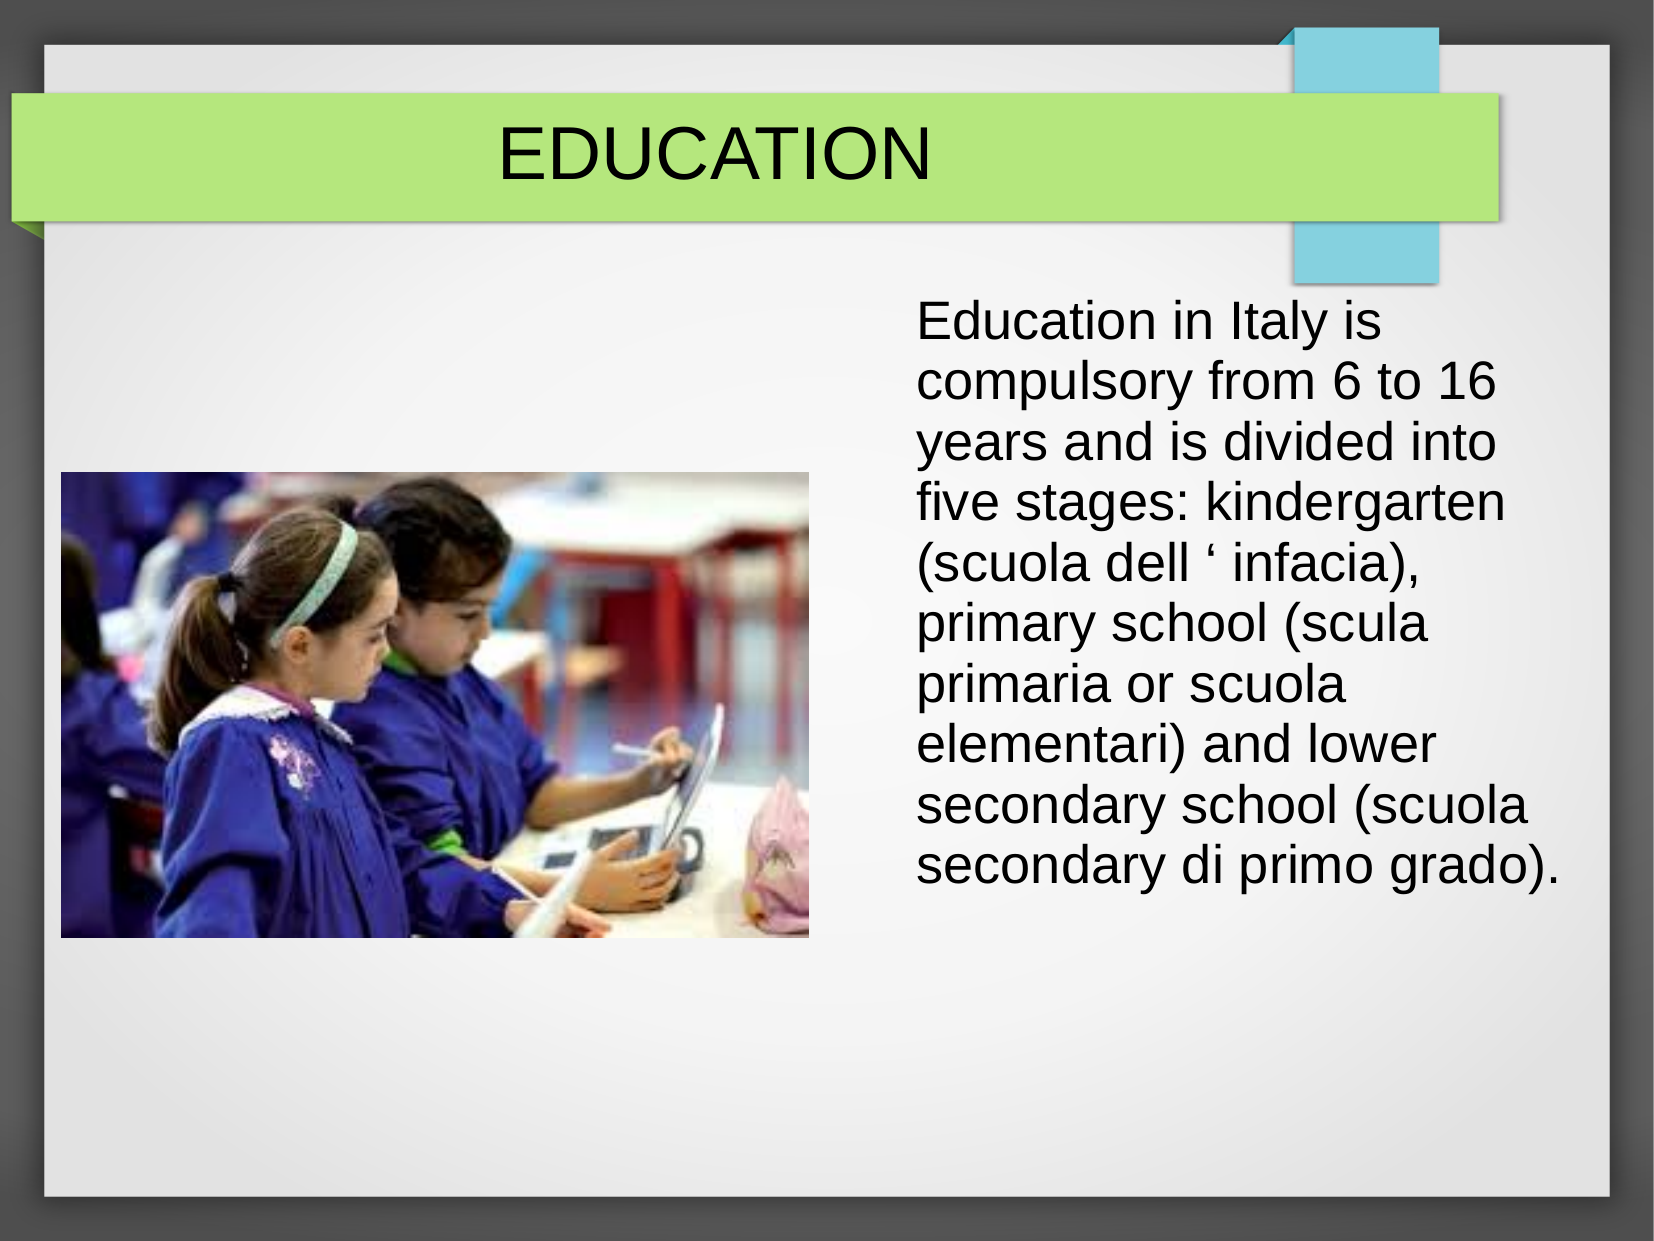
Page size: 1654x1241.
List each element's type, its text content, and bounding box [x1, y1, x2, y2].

picture [0, 0, 1654, 1241]
title EDUCATION [82, 94, 1264, 213]
list Education in Italy is compulsory from 6 to 16 years and is divided into five stages: kindergarten (scuola dell ‘ infacia), primary school (scula primaria or scuola elementari) and lower secondary school (scuola secondary di primo grado). [845, 290, 1572, 1010]
